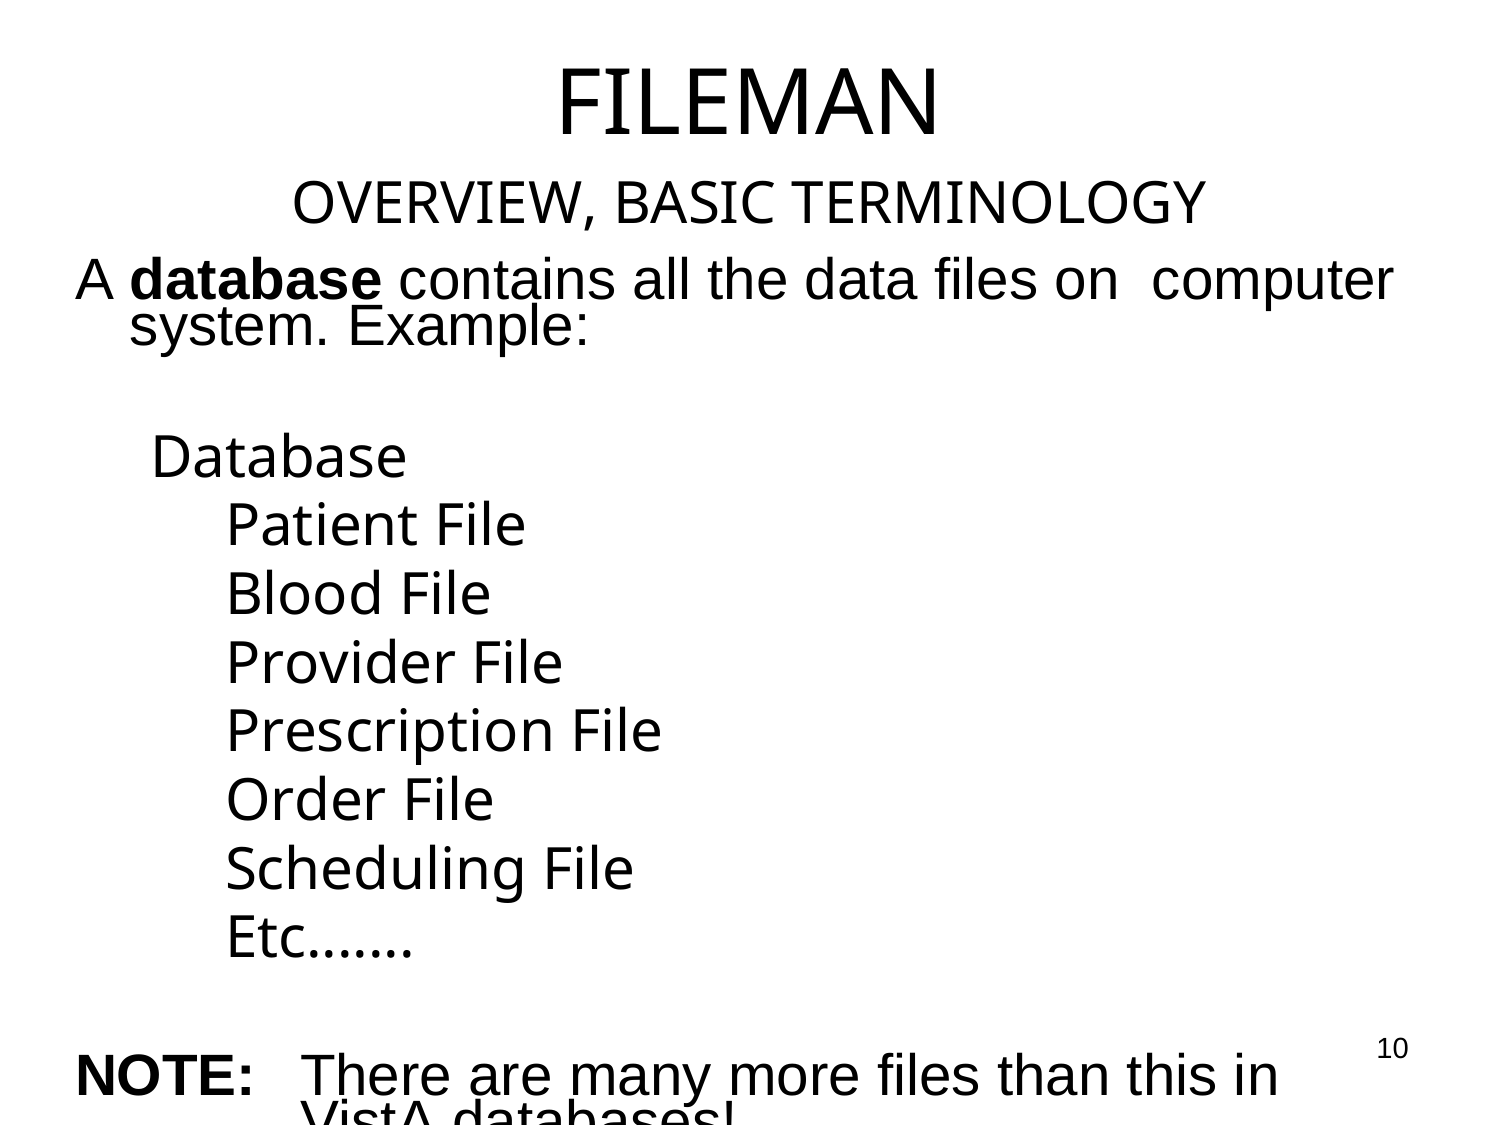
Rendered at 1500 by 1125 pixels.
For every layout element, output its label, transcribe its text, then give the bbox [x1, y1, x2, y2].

list A database contains all the data files on computer system. Example: Database Patient File Blood File Provider File Prescription File Order File Scheduling File Etc....... NOTE: There are many more files than this in VistA databases! [75, 262, 1424, 1115]
title FILEMAN OVERVIEW, BASIC TERMINOLOGY [75, 32, 1424, 245]
